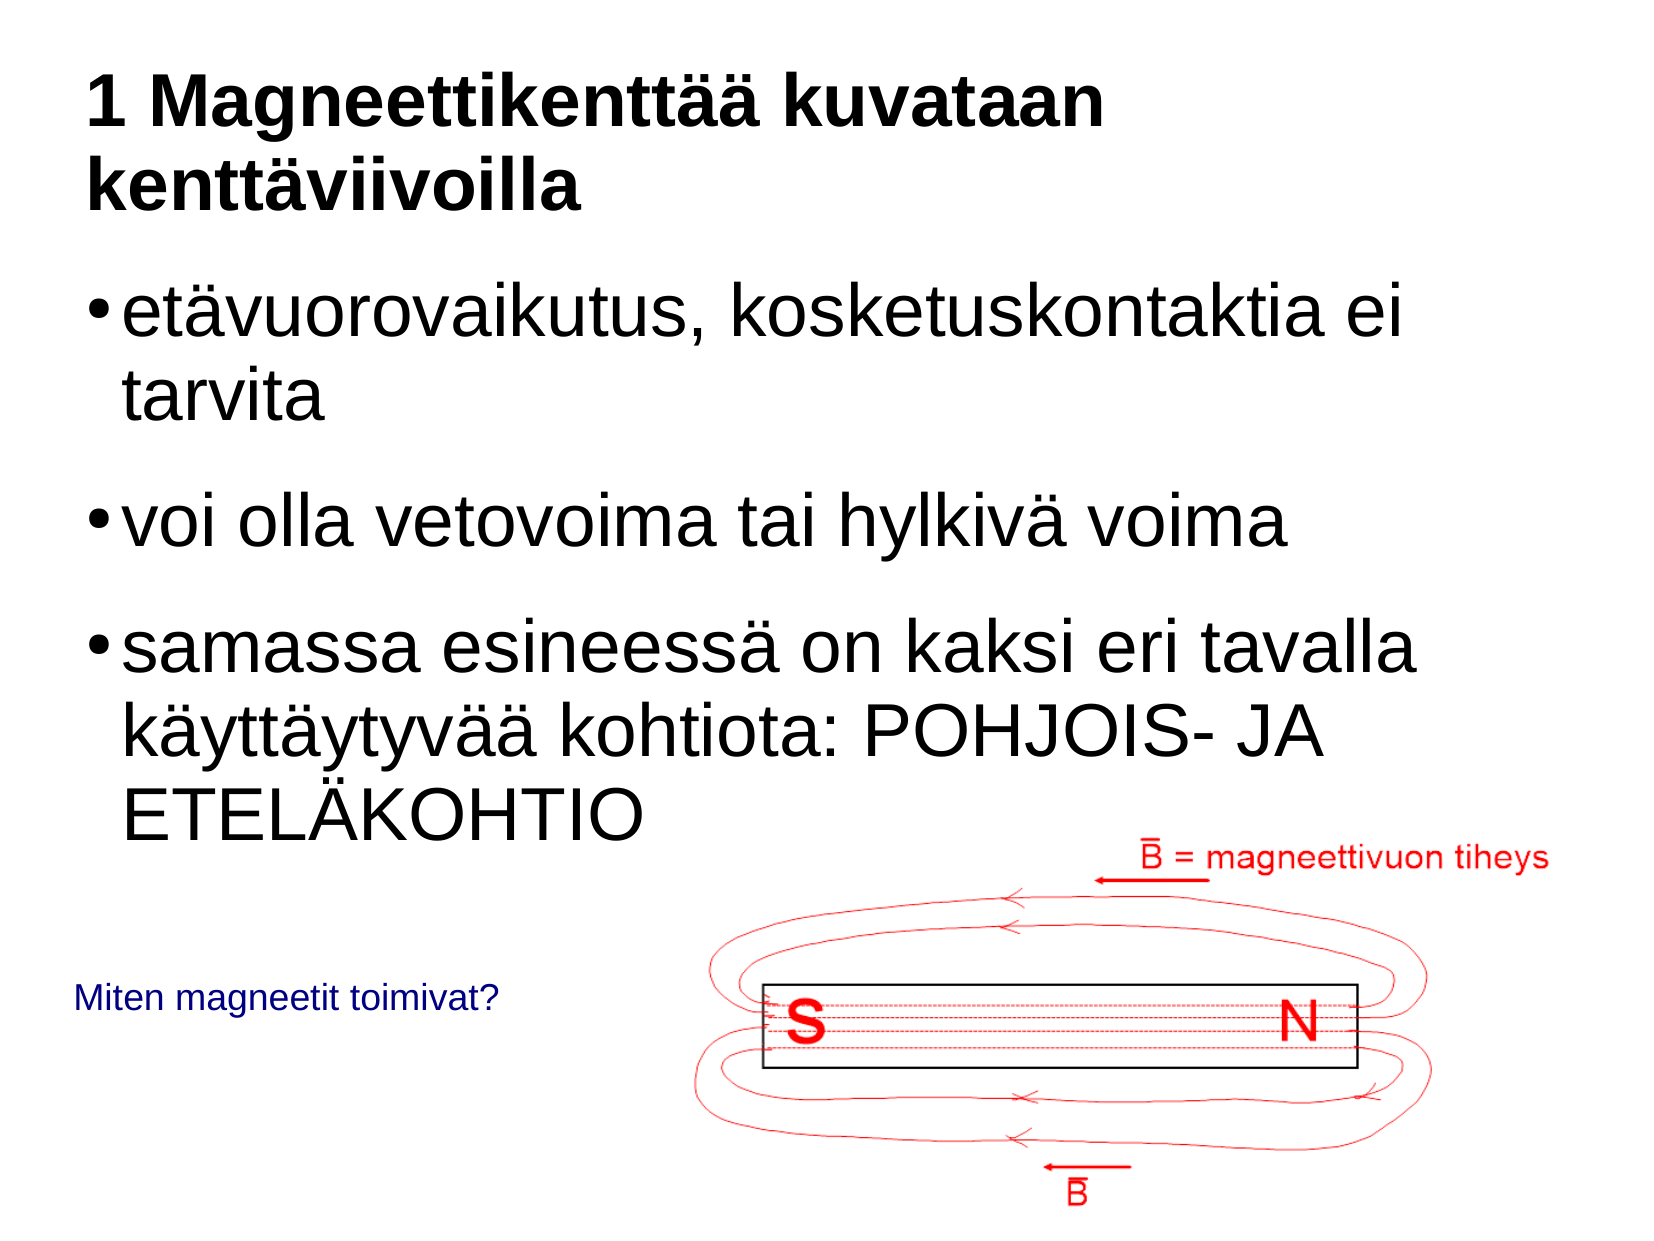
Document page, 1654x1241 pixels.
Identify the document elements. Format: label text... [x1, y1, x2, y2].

picture [685, 814, 1589, 1218]
text_box 1 Magneettikenttää kuvataan kenttäviivoilla etävuorovaikutus, kosketuskontaktia ei tarvita voi olla vetovoima tai hylkivä voima samassa esineessä on kaksi eri tavalla käyttäytyvää kohtiota: POHJOIS- JA ETELÄKOHTIO [70, 50, 1571, 864]
text_box Miten magneetit toimivat? [58, 968, 638, 1039]
